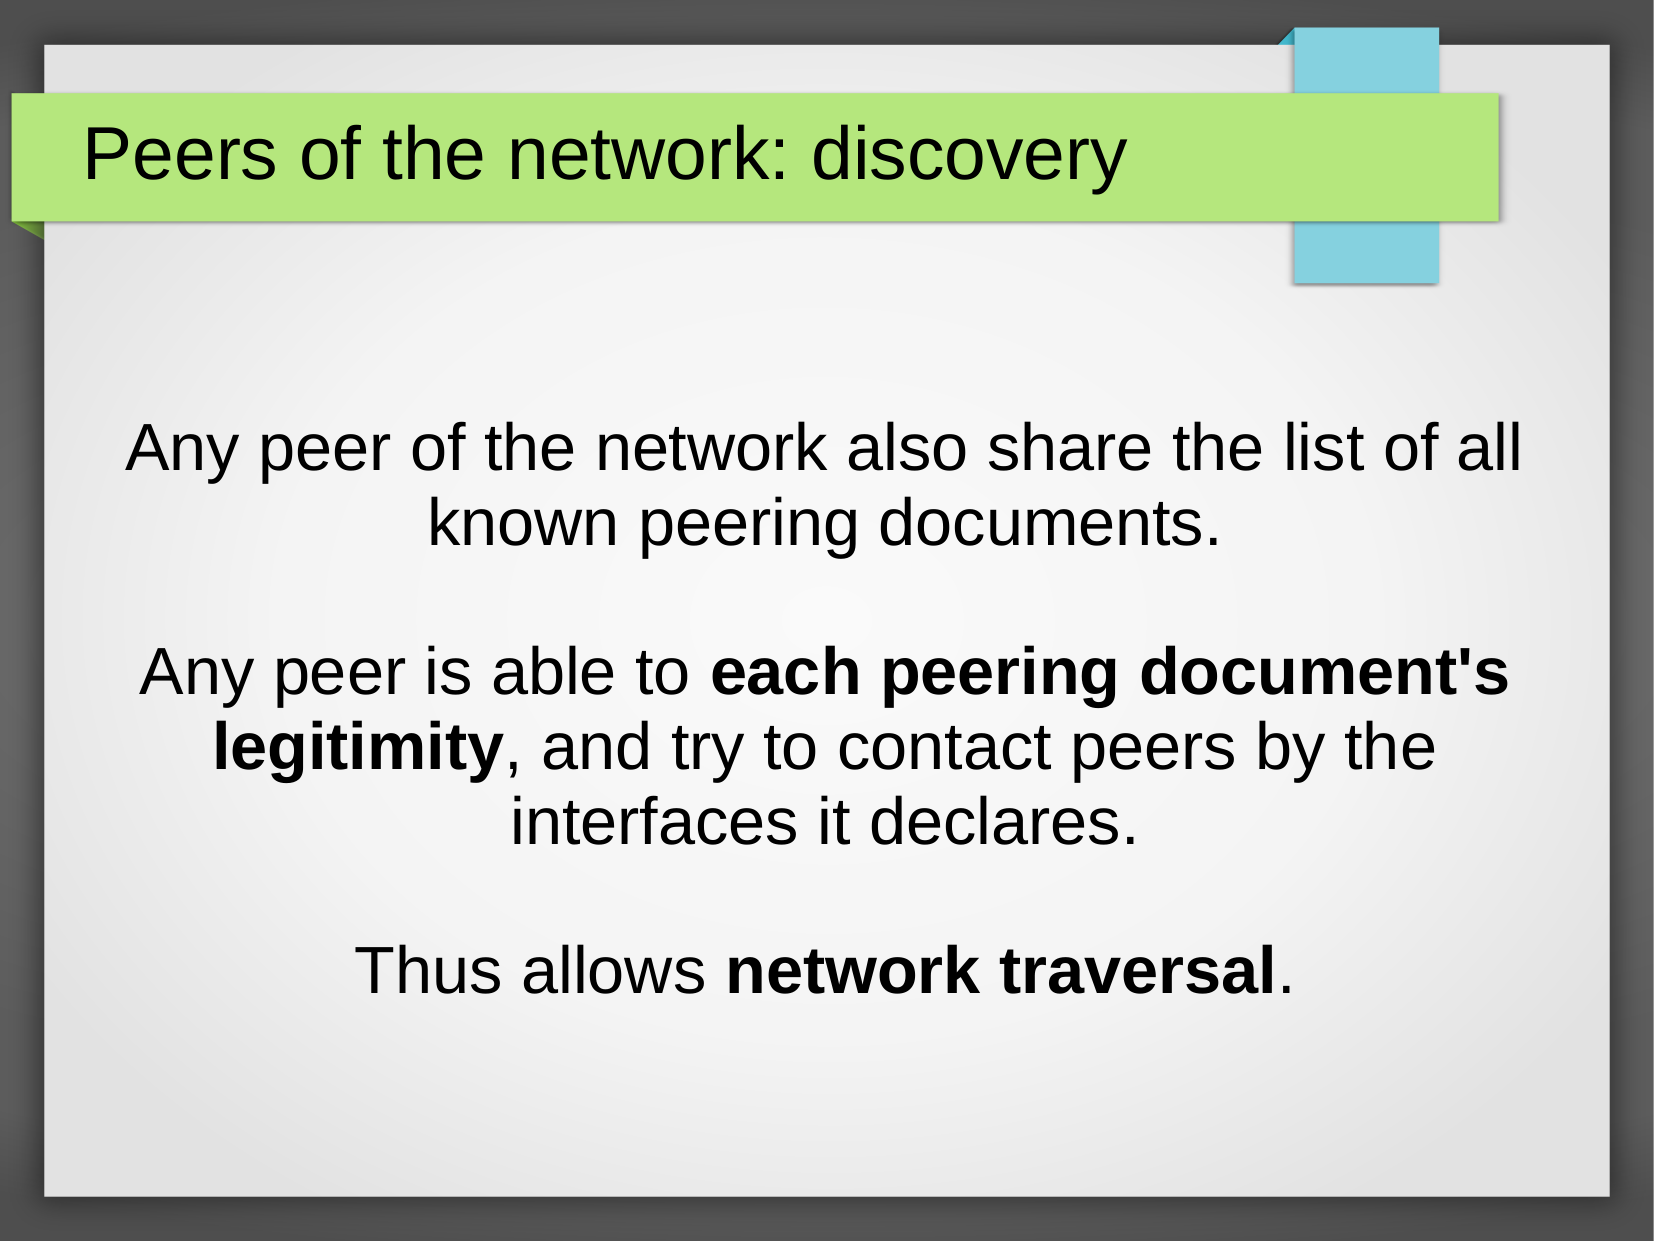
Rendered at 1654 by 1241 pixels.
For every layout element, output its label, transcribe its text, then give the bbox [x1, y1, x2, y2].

title Peers of the network: discovery [82, 94, 1501, 213]
subtitle Any peer of the network also share the list of all known peering documents. Any peer is able to each peering document's legitimity, and try to contact peers by the interfaces it declares. Thus allows network traversal. [81, 349, 1570, 1069]
picture [0, 0, 1654, 1241]
